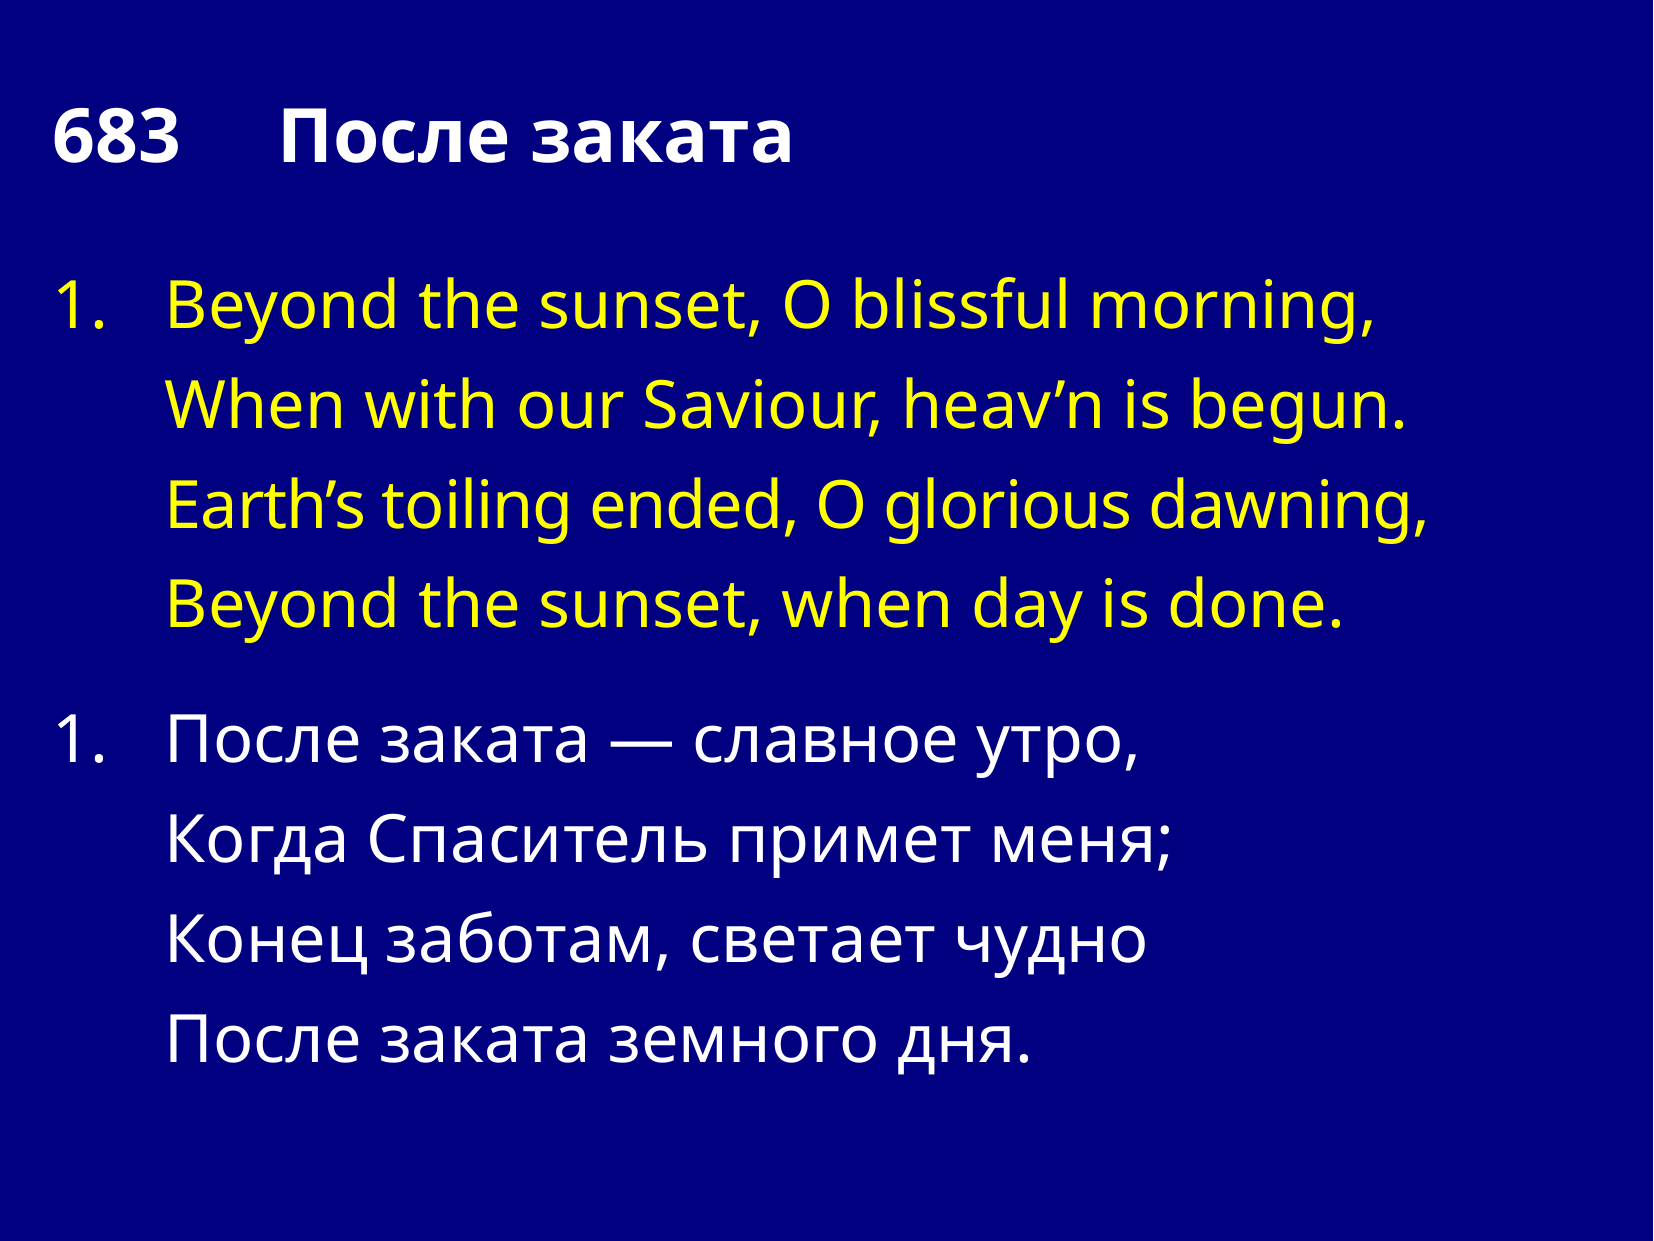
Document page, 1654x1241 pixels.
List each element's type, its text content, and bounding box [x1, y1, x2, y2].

text_box 1. После заката — славное утро, Когда Спаситель примет меня; Конец заботам, светает чудно После заката земного дня. [37, 675, 1576, 1163]
text_box 1. Beyond the sunset, O blissful morning, When with our Saviour, heav’n is begun. Earth’s toiling ended, O glorious dawning, Beyond the sunset, when day is done. [37, 150, 1653, 638]
text_box 683 После заката [37, 75, 1576, 188]
